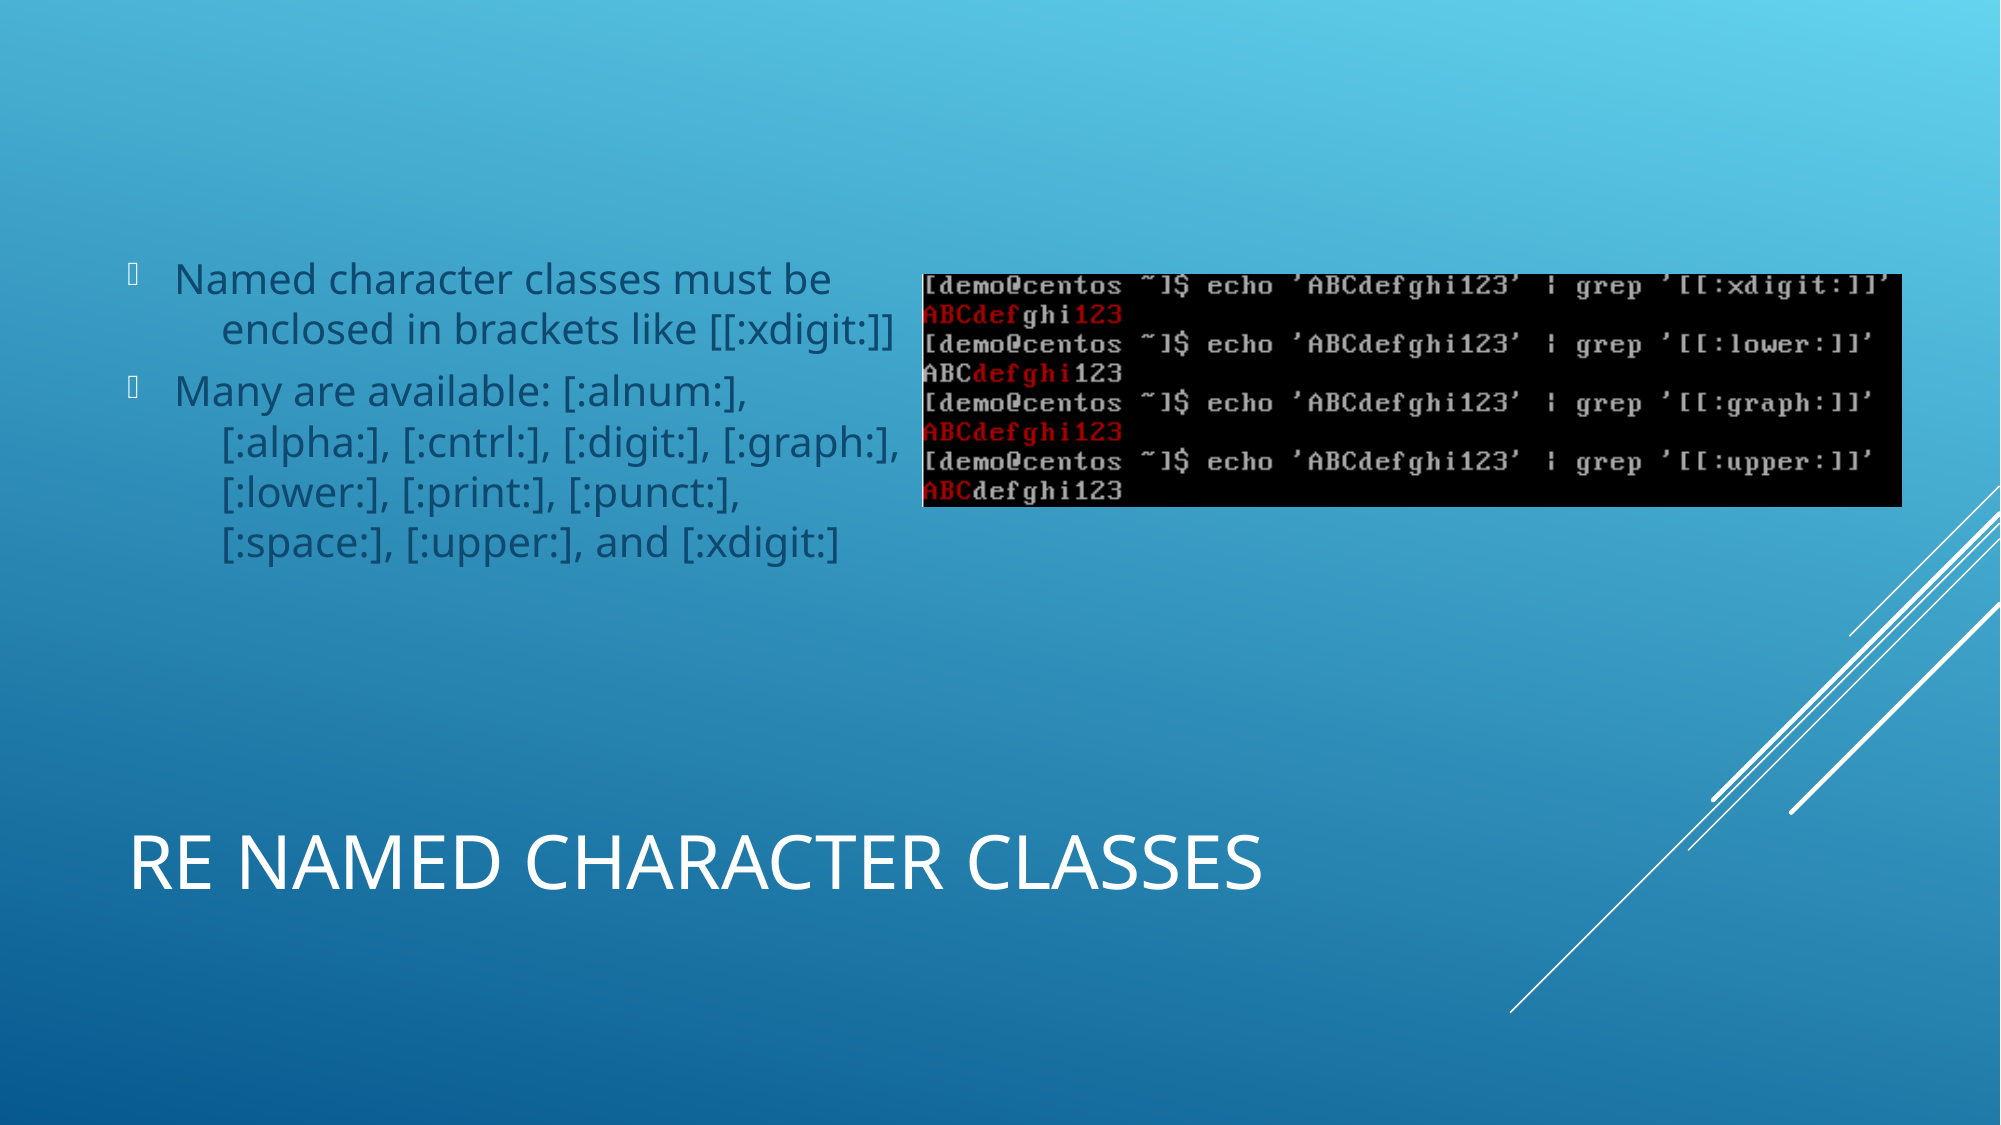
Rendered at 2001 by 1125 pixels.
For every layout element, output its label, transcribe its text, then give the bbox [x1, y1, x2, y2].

picture [922, 274, 1902, 507]
list Named character classes must be enclosed in brackets like [[:xdigit:]] Many are available: [:alnum:], [:alpha:], [:cntrl:], [:digit:], [:graph:], [:lower:], [:print:], [:punct:], [:space:], [:upper:], and [:xdigit:] [112, 112, 923, 706]
title re named character classes [112, 736, 1513, 984]
